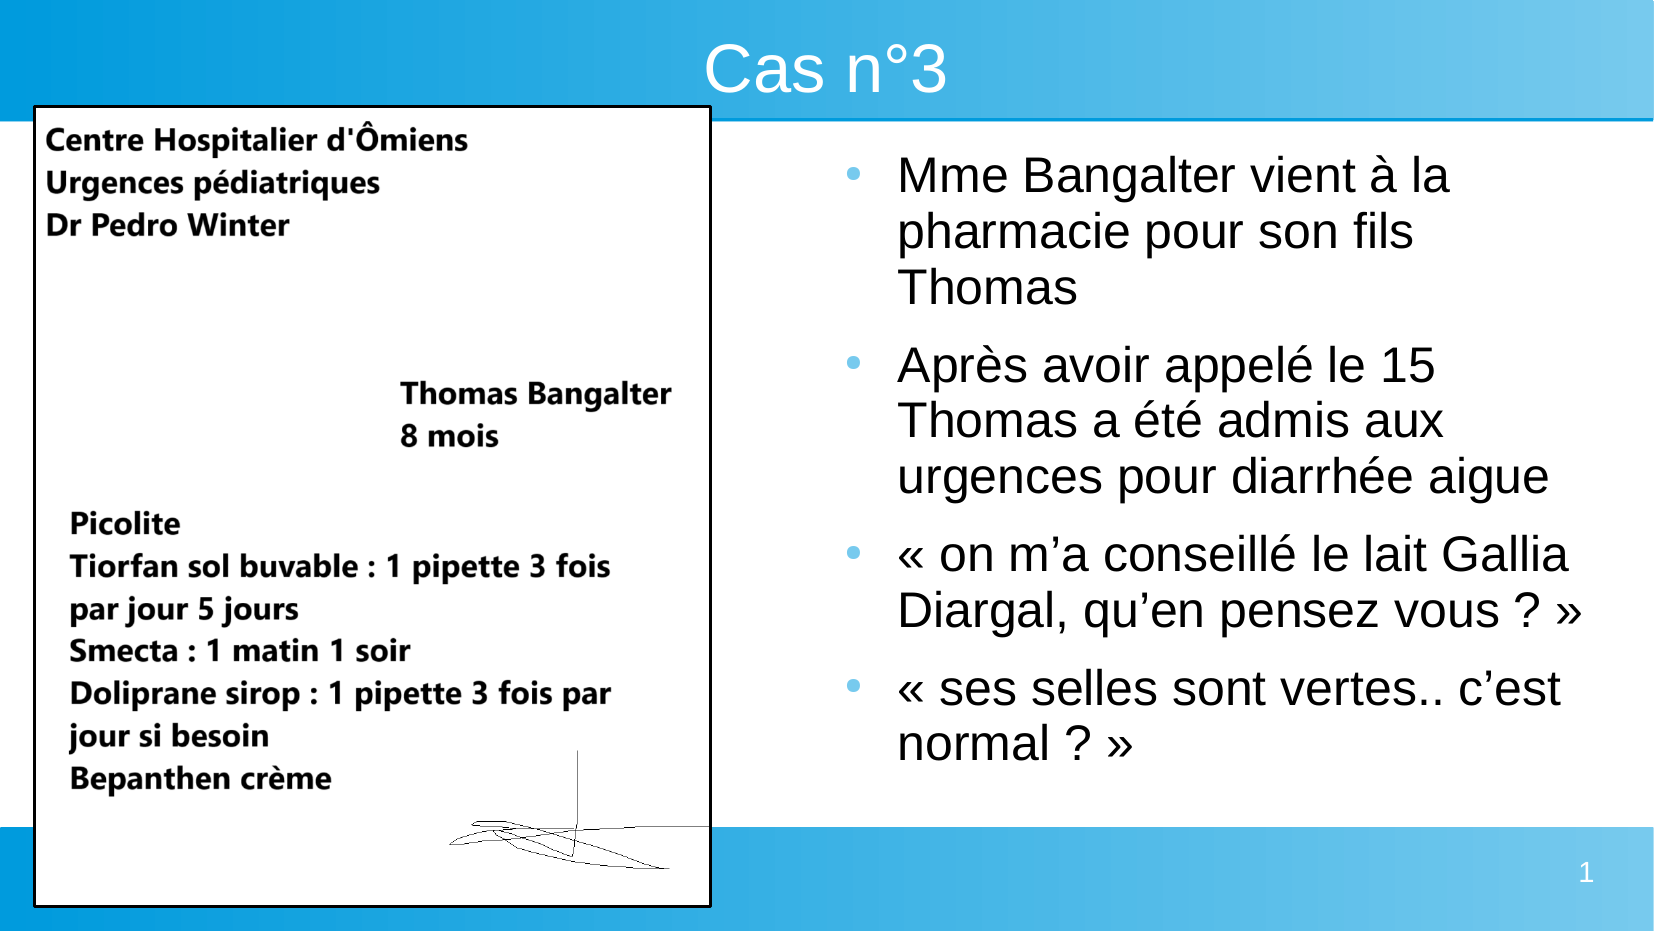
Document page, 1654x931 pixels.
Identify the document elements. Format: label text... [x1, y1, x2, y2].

picture [35, 107, 709, 906]
title Cas n°3 [59, 29, 1595, 108]
list Mme Bangalter vient à la pharmacie pour son fils Thomas Après avoir appelé le 15 Thomas a été admis aux urgences pour diarrhée aigue « on m’a conseillé le lait Gallia Diargal, qu’en pensez vous ? » « ses selles sont vertes.. c’est normal ? » [826, 147, 1595, 768]
